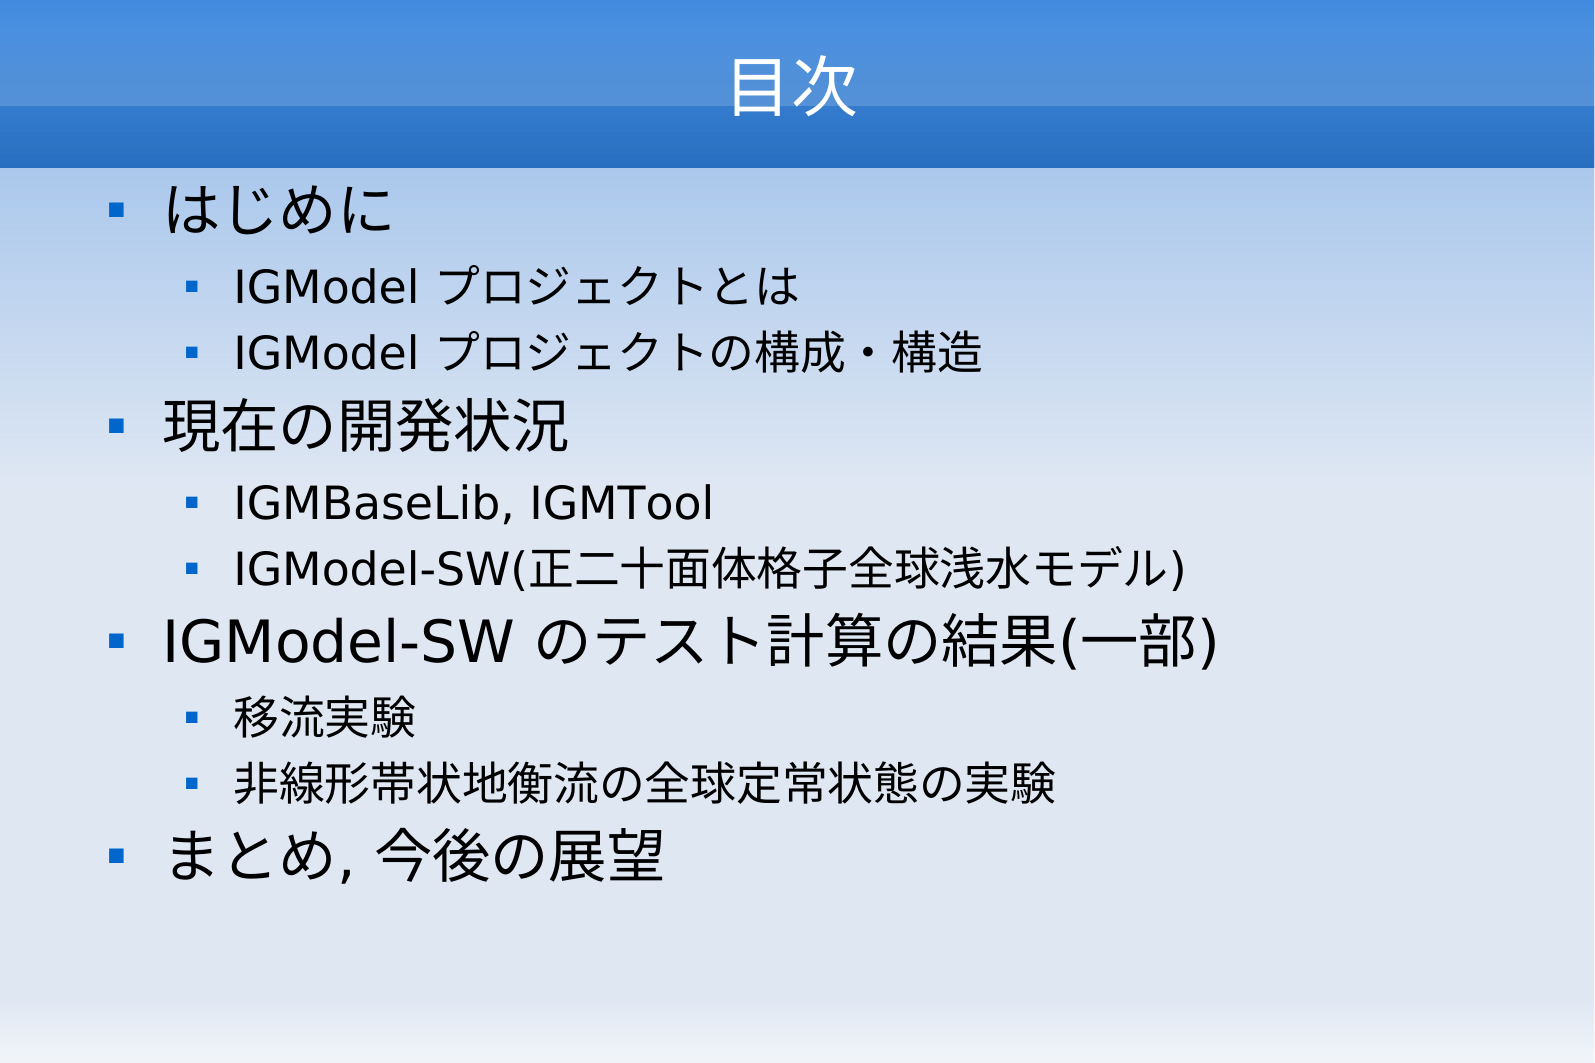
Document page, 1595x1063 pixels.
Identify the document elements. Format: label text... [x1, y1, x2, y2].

title 目次 [74, 0, 1510, 178]
picture [0, 0, 1595, 1063]
list はじめに IGModel プロジェクトとは IGModel プロジェクトの構成・構造 現在の開発状況 IGMBaseLib, IGMTool IGModel-SW(正二十面体格子全球浅水モデル) IGModel-SW のテスト計算の結果(一部) 移流実験 非線形帯状地衡流の全球定常状態の実験 まとめ, 今後の展望 [91, 177, 1527, 1059]
